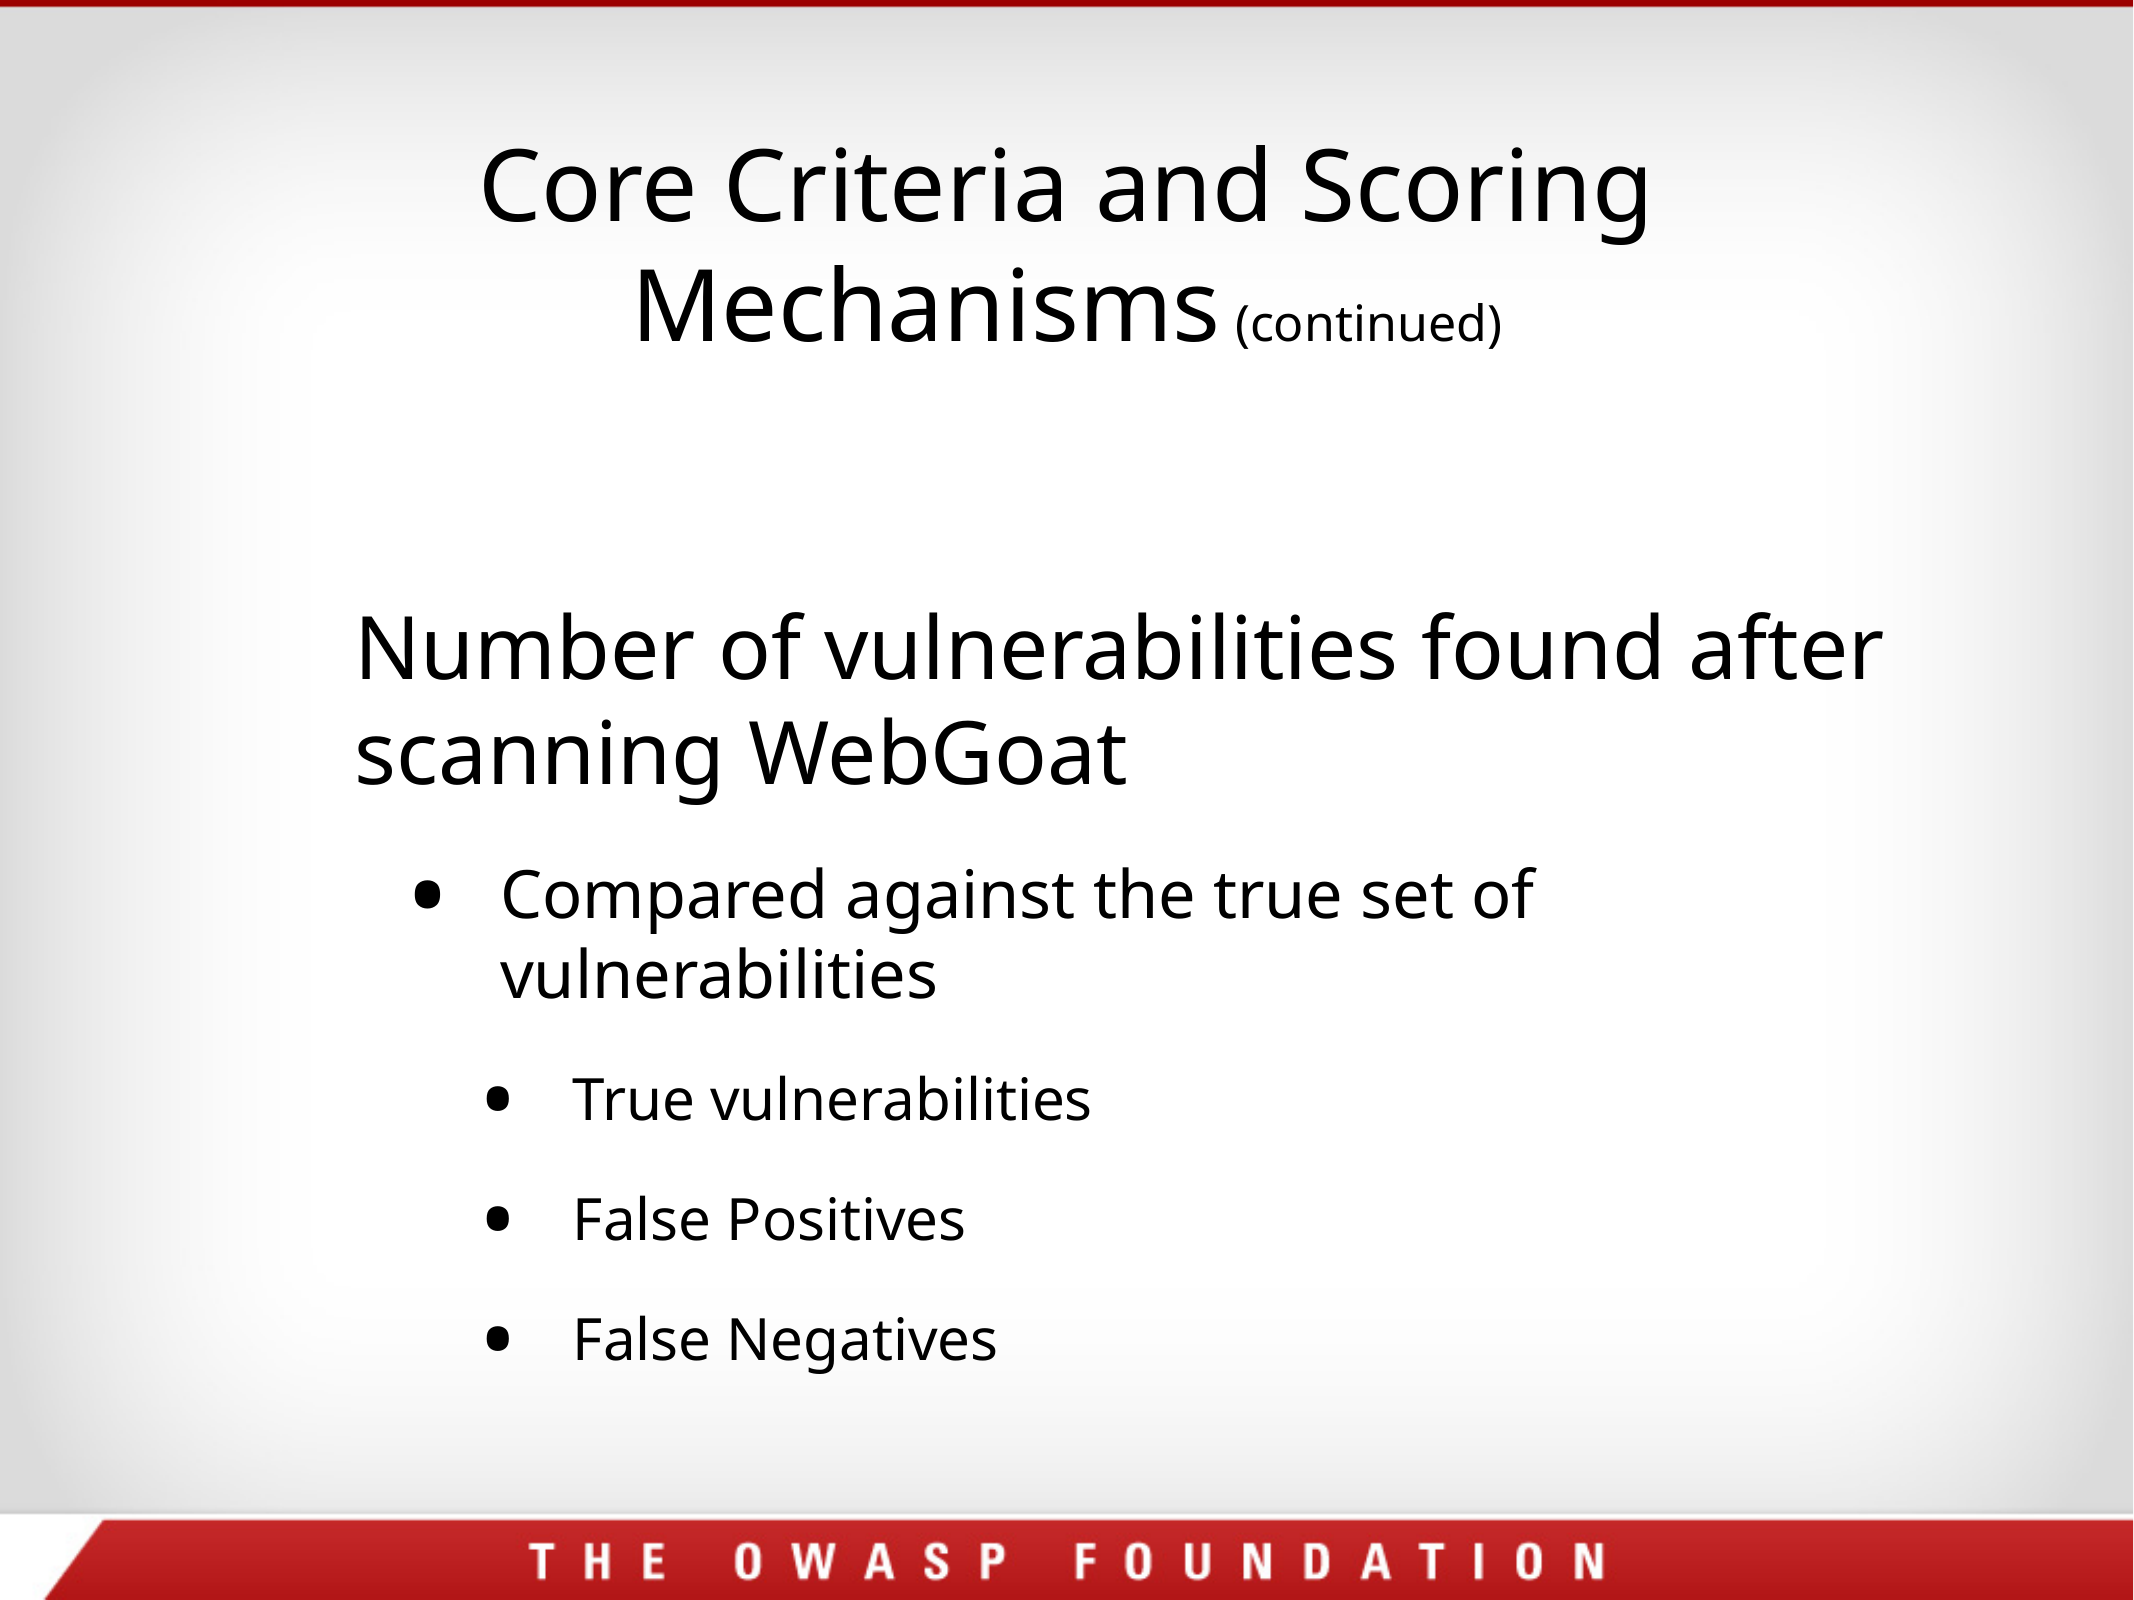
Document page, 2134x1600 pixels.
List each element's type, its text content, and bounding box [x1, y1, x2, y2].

list Number of vulnerabilities found after scanning WebGoat Compared against the true set of vulnerabilities True vulnerabilities False Positives False Negatives [208, 454, 1925, 1510]
picture [0, 0, 2134, 1600]
title Core Criteria and Scoring Mechanisms (continued) [208, 22, 1925, 454]
